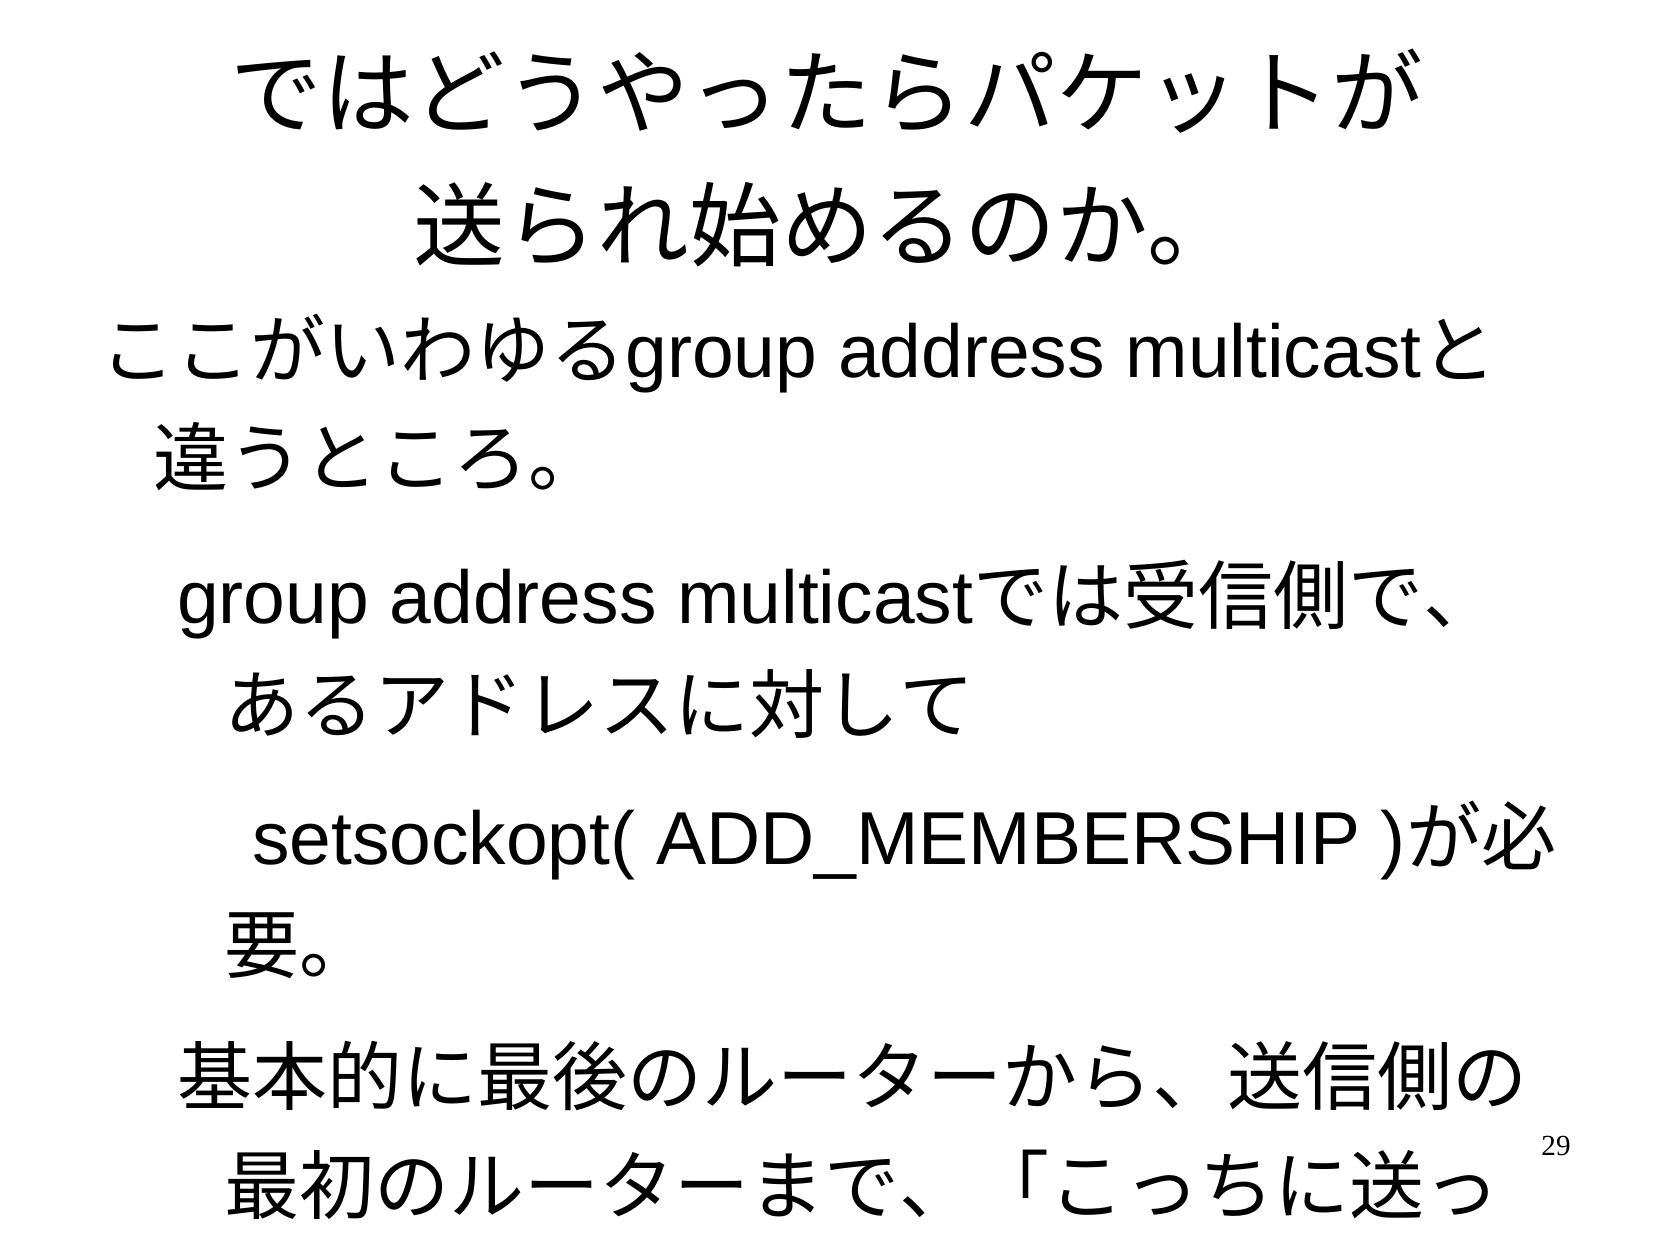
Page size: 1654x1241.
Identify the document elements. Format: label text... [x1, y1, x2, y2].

list ここがいわゆるgroup address multicastと違うところ。 group address multicastでは受信側で、 あるアドレスに対して setsockopt( ADD_MEMBERSHIP )が必要。 基本的に最後のルーターから、送信側の最初のルーターまで、「こっちに送ってね情報が伝わる。」 送信は何も考えずにあるアドレスに送る。 [82, 290, 1571, 1168]
title ではどうやったらパケットが 送られ始めるのか。 [82, 49, 1571, 257]
